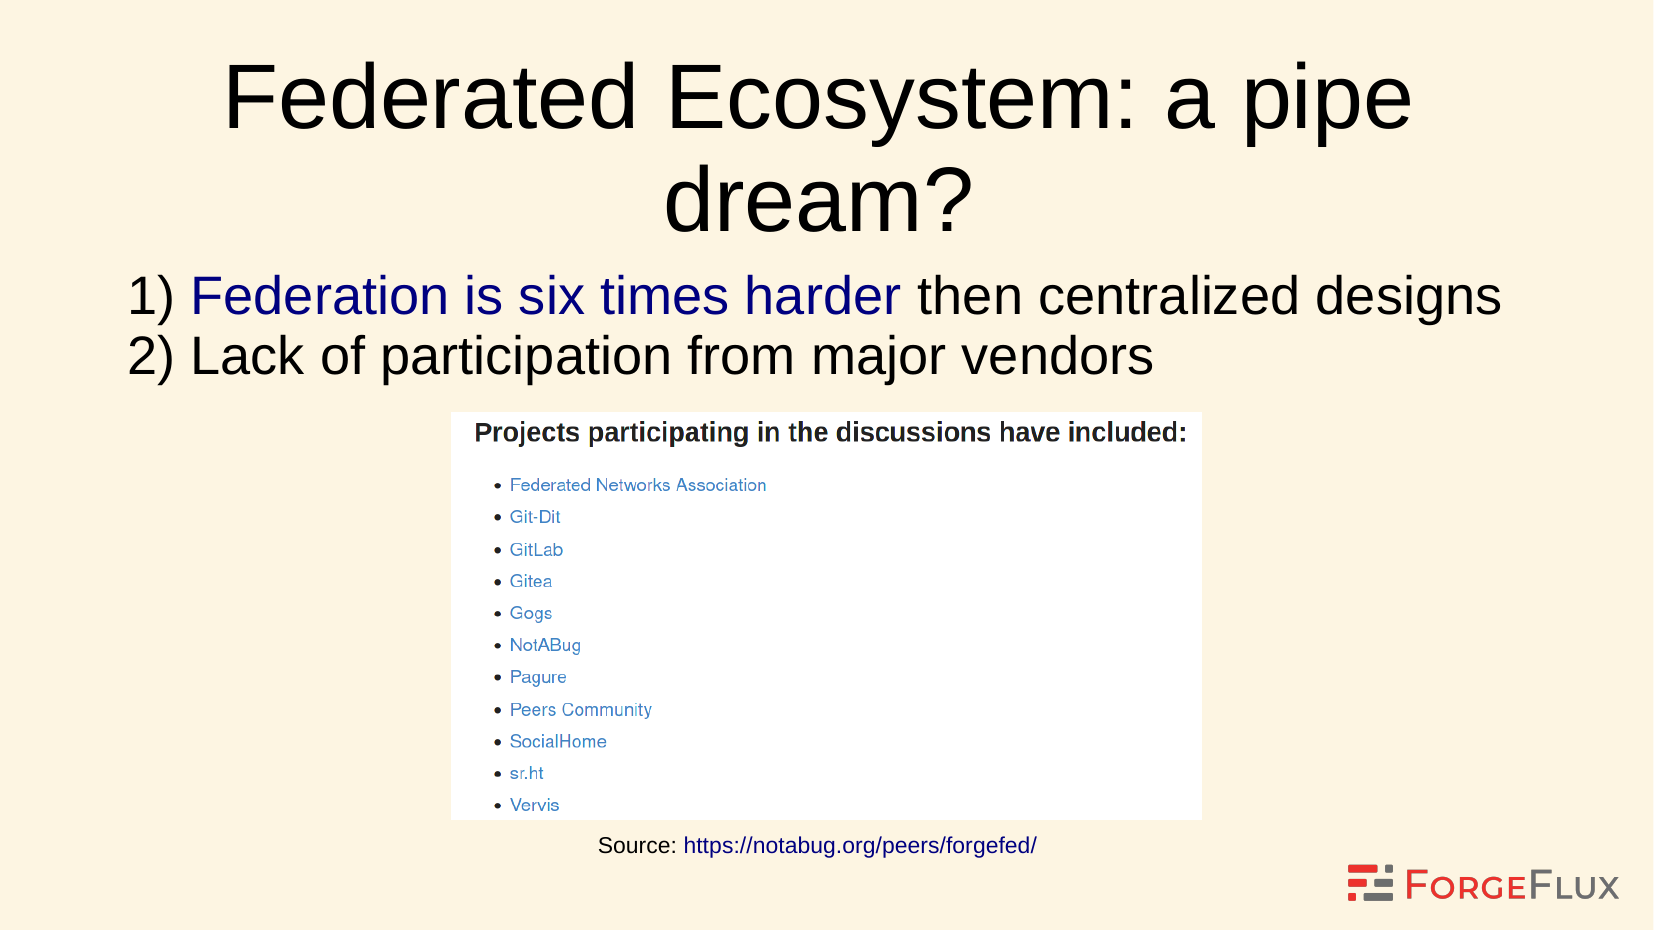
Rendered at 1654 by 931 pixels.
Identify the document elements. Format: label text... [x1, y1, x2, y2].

text_box Federation is six times harder then centralized designs Lack of participation from major vendors [112, 197, 1613, 573]
picture [1317, 824, 1651, 931]
title Federated Ecosystem: a pipe dream? [75, 45, 1564, 251]
text_box Source: https://notabug.org/peers/forgefed/ [583, 825, 1071, 866]
picture [451, 412, 1202, 820]
